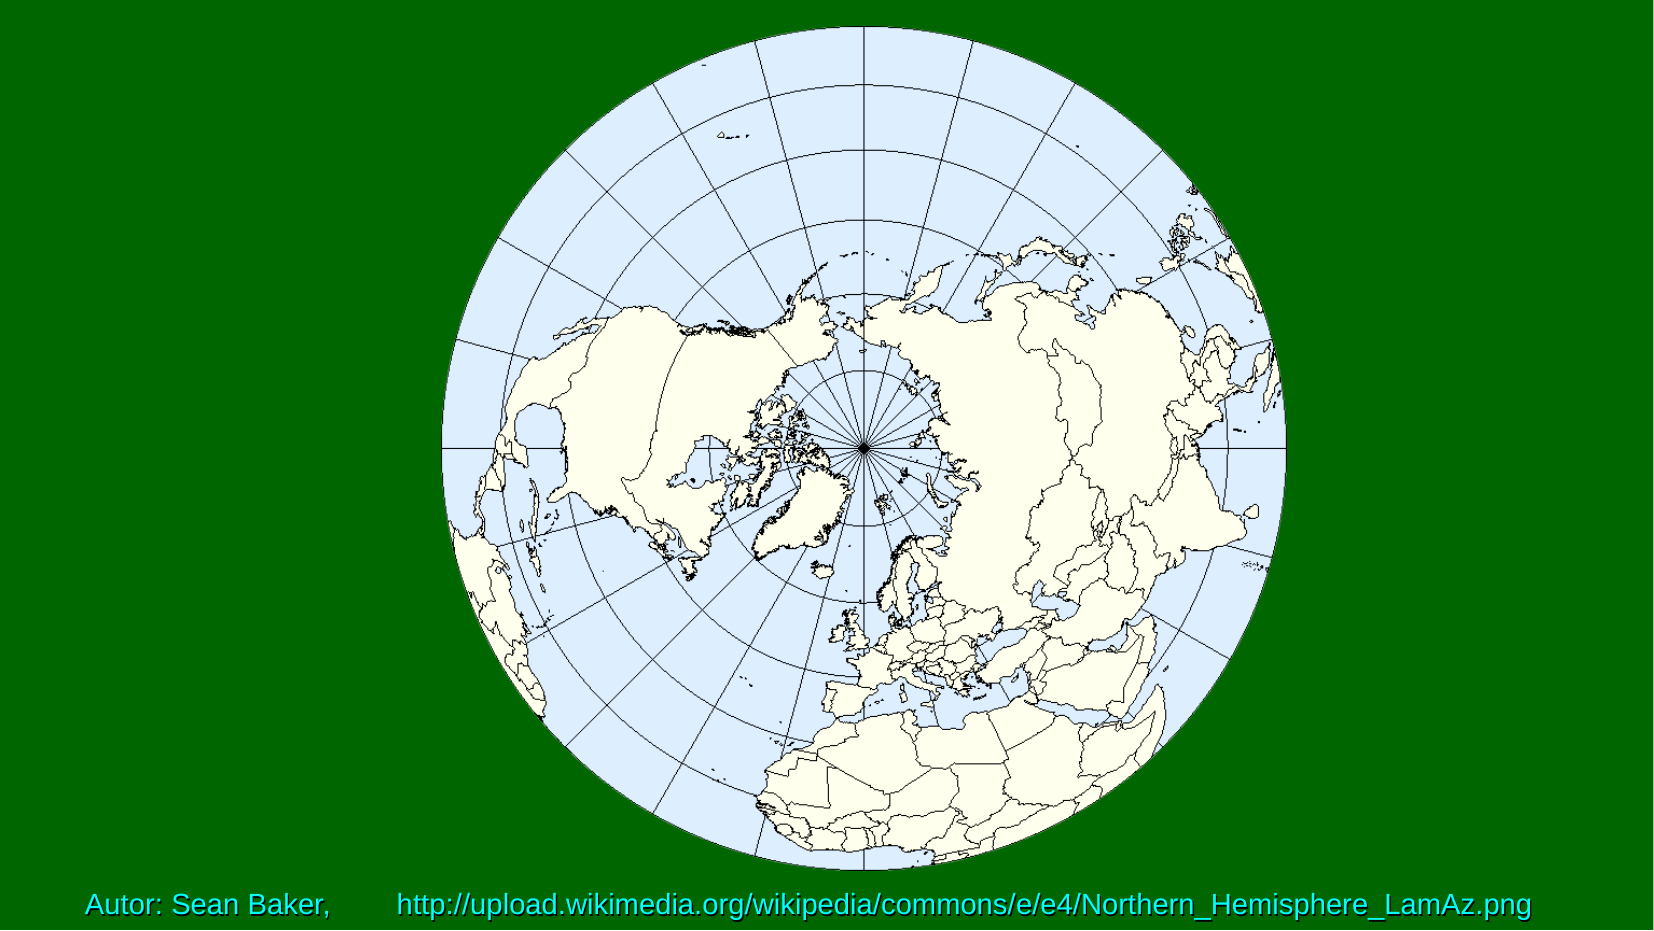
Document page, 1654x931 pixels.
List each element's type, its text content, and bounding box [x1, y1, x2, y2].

text_box Autor: Sean Baker, http://upload.wikimedia.org/wikipedia/commons/e/e4/Northern_Hemisphere_LamAz.png [70, 873, 1560, 931]
picture [441, 26, 1287, 871]
